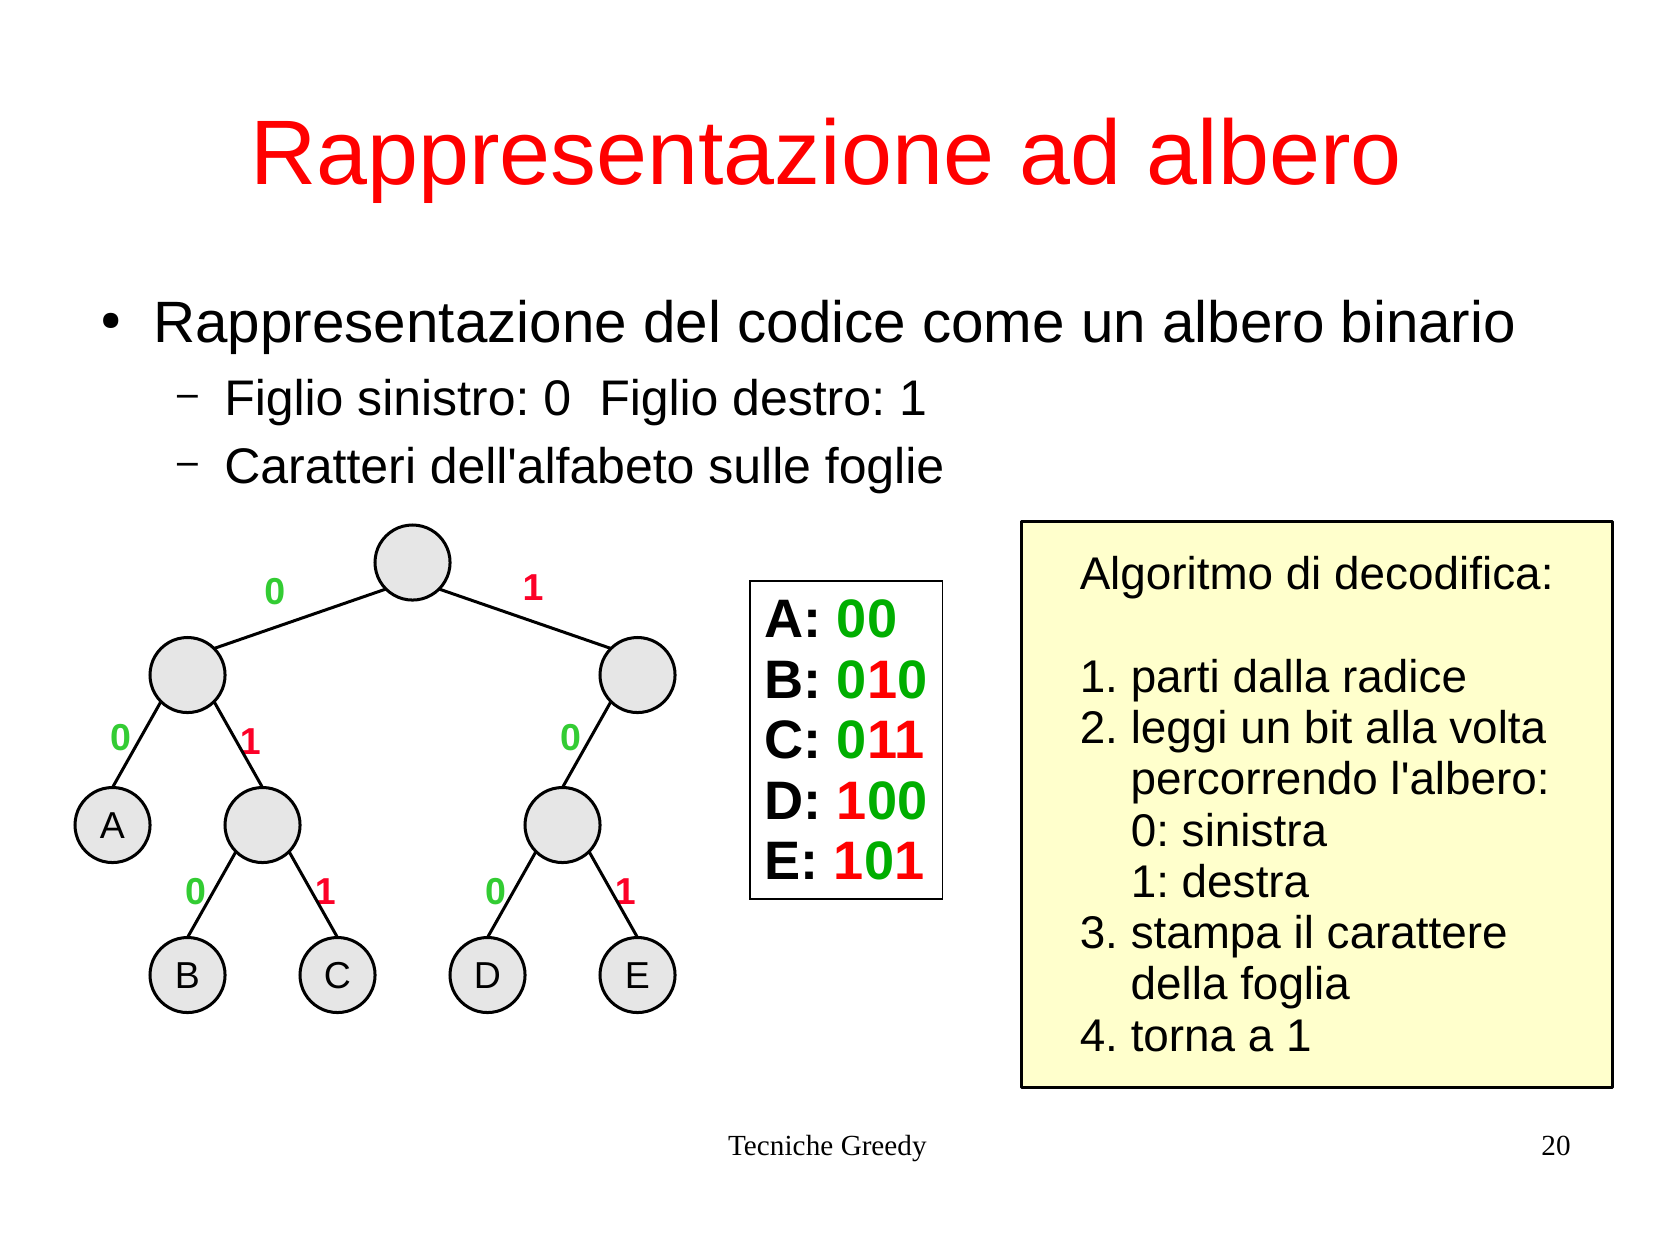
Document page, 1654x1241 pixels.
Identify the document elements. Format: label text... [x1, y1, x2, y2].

text_box 1 [299, 862, 351, 920]
text_box A: 00 B: 010 C: 011 D: 100 E: 101 [749, 581, 943, 900]
text_box [375, 525, 451, 601]
text_box A [75, 787, 151, 863]
text_box 0 [170, 862, 221, 920]
text_box 1 [299, 875, 325, 920]
text_box 0 [500, 883, 521, 920]
list Rappresentazione del codice come un albero binario Figlio sinistro: 0 Figlio destro: 1 Caratteri dell'alfabeto sulle foglie [82, 290, 1571, 1109]
title Rappresentazione ad albero [82, 49, 1571, 257]
text_box [225, 787, 301, 863]
text_box D [450, 937, 526, 1013]
text_box 1 [507, 559, 559, 617]
text_box 0 [200, 883, 221, 920]
text_box 1 [599, 875, 625, 920]
text_box Algoritmo di decodifica: 1. parti dalla radice 2. leggi un bit alla volta percorrendo l'albero: 0: sinistra 1: destra 3. stampa il carattere della foglia 4. torna a 1 [1021, 521, 1613, 1088]
text_box [525, 787, 601, 863]
text_box 1 [599, 862, 651, 920]
text_box [600, 637, 676, 713]
text_box 0 [577, 733, 596, 767]
text_box 0 [545, 709, 596, 767]
text_box 1 [224, 712, 276, 770]
text_box 0 [470, 862, 521, 920]
text_box 0 [127, 733, 146, 767]
text_box 0 [249, 562, 301, 620]
text_box 0 [95, 709, 146, 767]
text_box 1 [224, 725, 250, 770]
text_box [150, 637, 226, 713]
text_box B [150, 937, 226, 1013]
text_box C [300, 937, 376, 1013]
text_box E [600, 937, 676, 1013]
